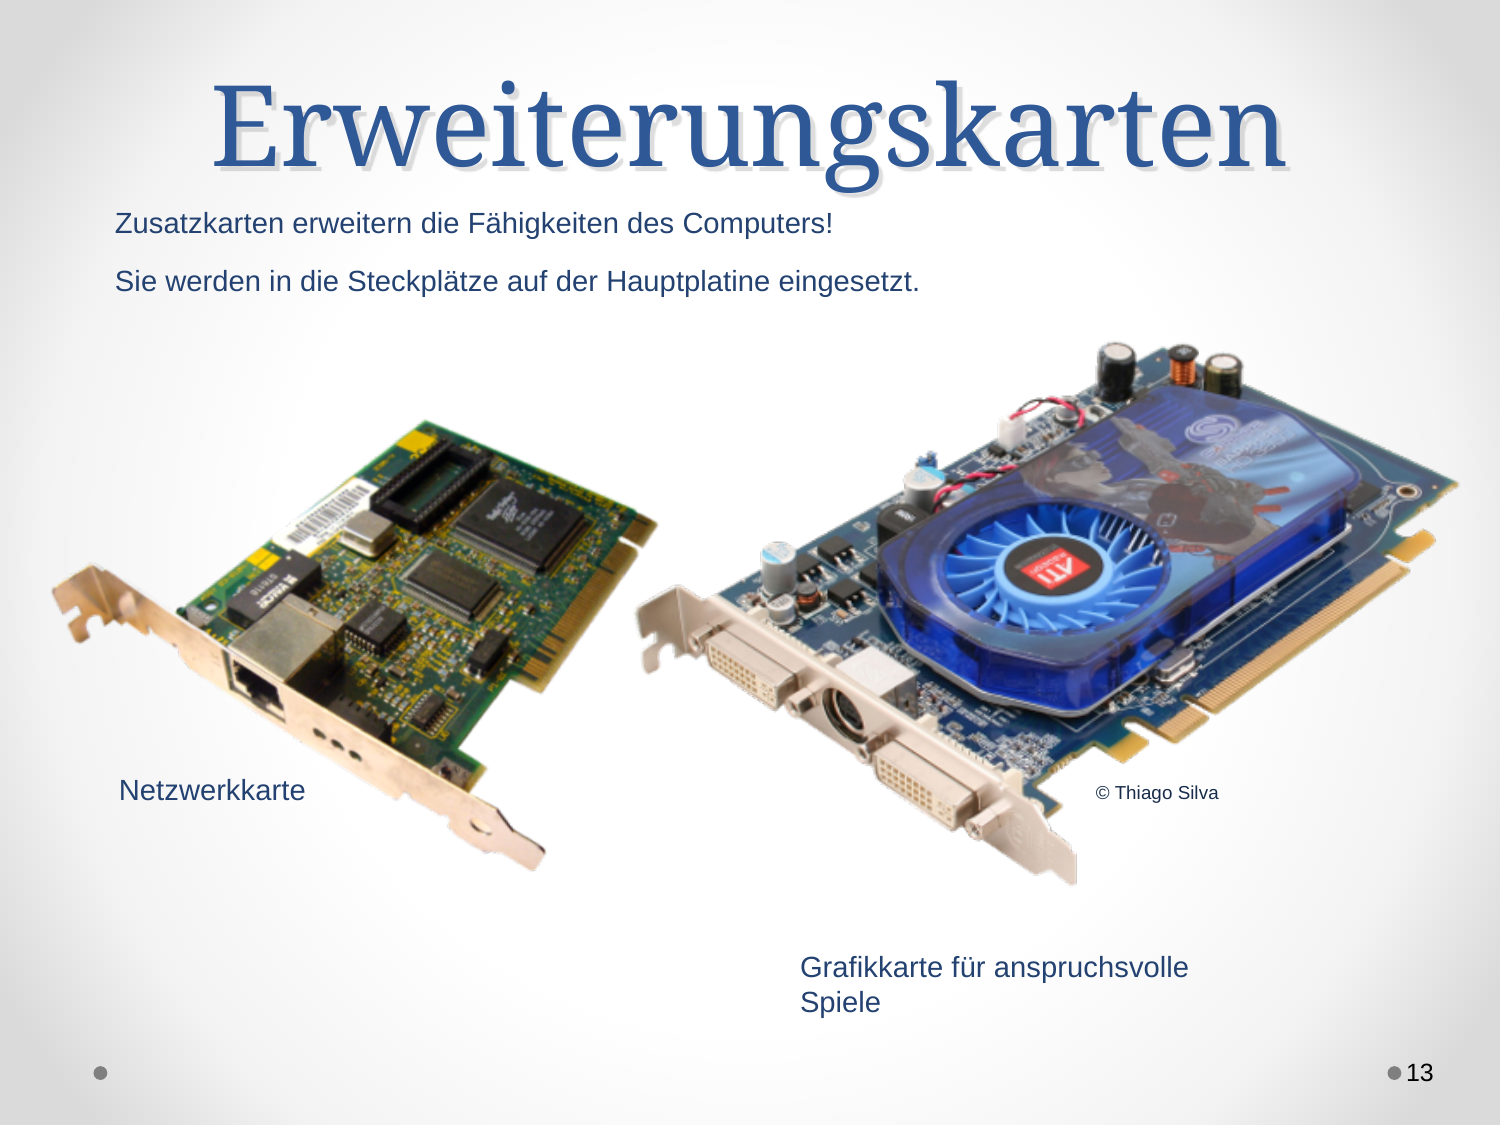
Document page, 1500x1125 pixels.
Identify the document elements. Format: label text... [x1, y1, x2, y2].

text_box Grafikkarte für anspruchsvolle Spiele [785, 940, 1294, 1026]
text_box <Nummer> [1401, 1042, 1494, 1103]
text_box Zusatzkarten erweitern die Fähigkeiten des Computers! Sie werden in die Steckplätze auf der Hauptplatine eingesetzt. [100, 196, 1436, 306]
text_box Netzwerkkarte [76, 763, 349, 814]
text_box © Thiago Silva [1081, 774, 1234, 812]
title Erweiterungskarten [75, 60, 1426, 197]
picture [0, 0, 1500, 1125]
